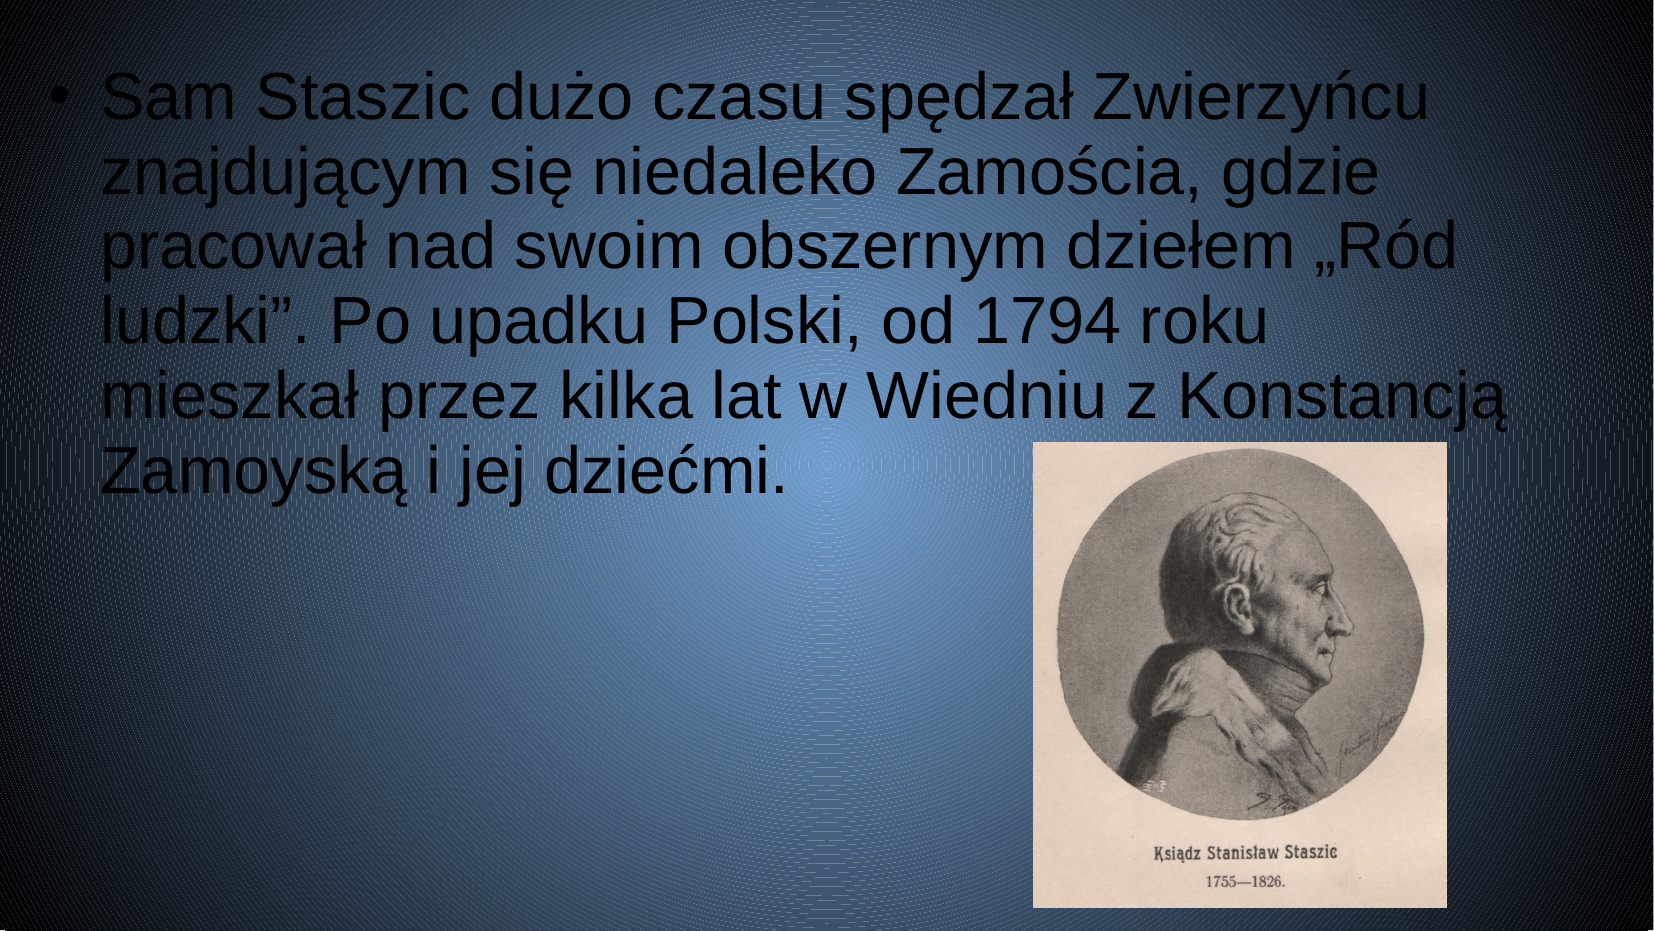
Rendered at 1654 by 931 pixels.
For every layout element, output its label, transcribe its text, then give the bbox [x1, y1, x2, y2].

list Sam Staszic dużo czasu spędzał Zwierzyńcu znajdującym się niedaleko Zamościa, gdzie pracował nad swoim obszernym dziełem „Ród ludzki”. Po upadku Polski, od 1794 roku mieszkał przez kilka lat w Wiedniu z Konstancją Zamoyską i jej dziećmi. [29, 59, 1518, 599]
picture [1033, 442, 1447, 908]
title [82, 12, 1571, 218]
